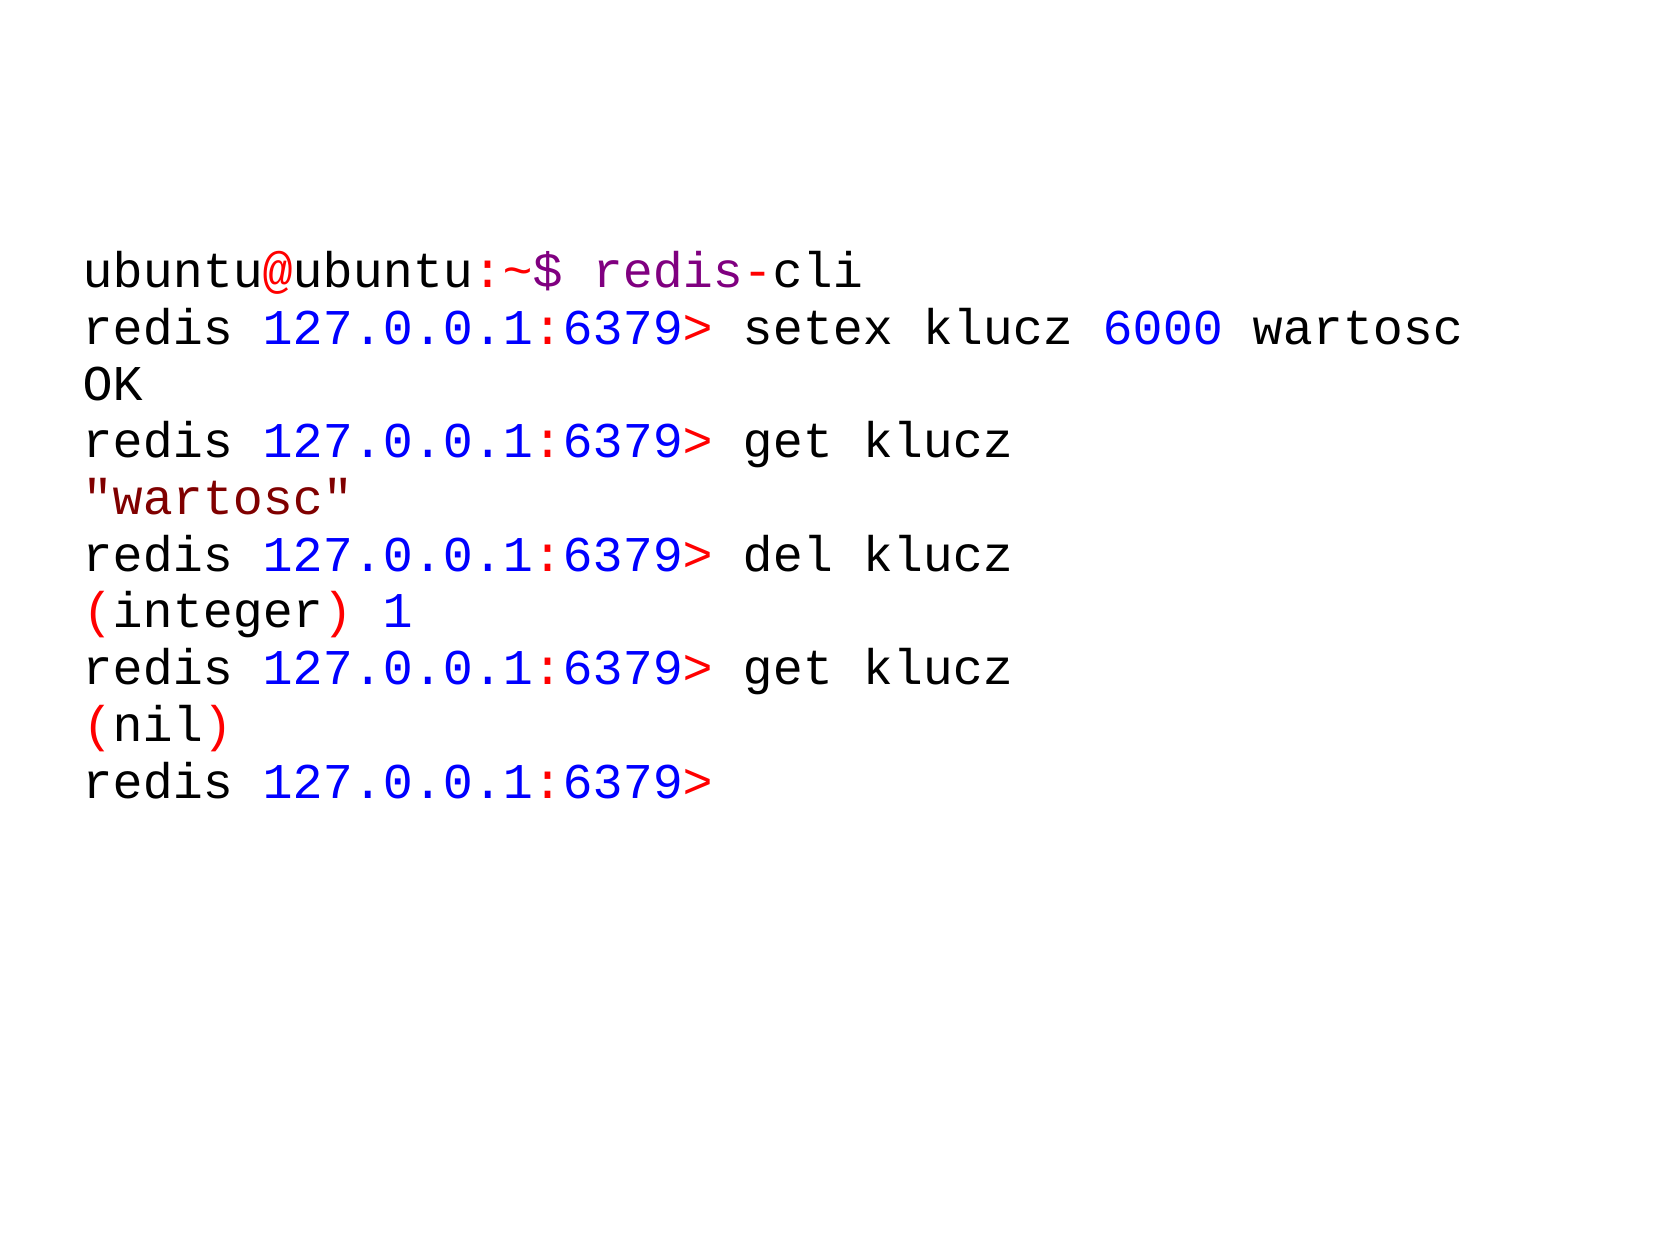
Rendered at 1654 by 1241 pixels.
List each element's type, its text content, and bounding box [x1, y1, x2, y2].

subtitle ubuntu@ubuntu:~$ redis-cli redis 127.0.0.1:6379> setex klucz 6000 wartosc OK redis 127.0.0.1:6379> get klucz "wartosc" redis 127.0.0.1:6379> del klucz (integer) 1 redis 127.0.0.1:6379> get klucz (nil) redis 127.0.0.1:6379> [82, 49, 1571, 1010]
